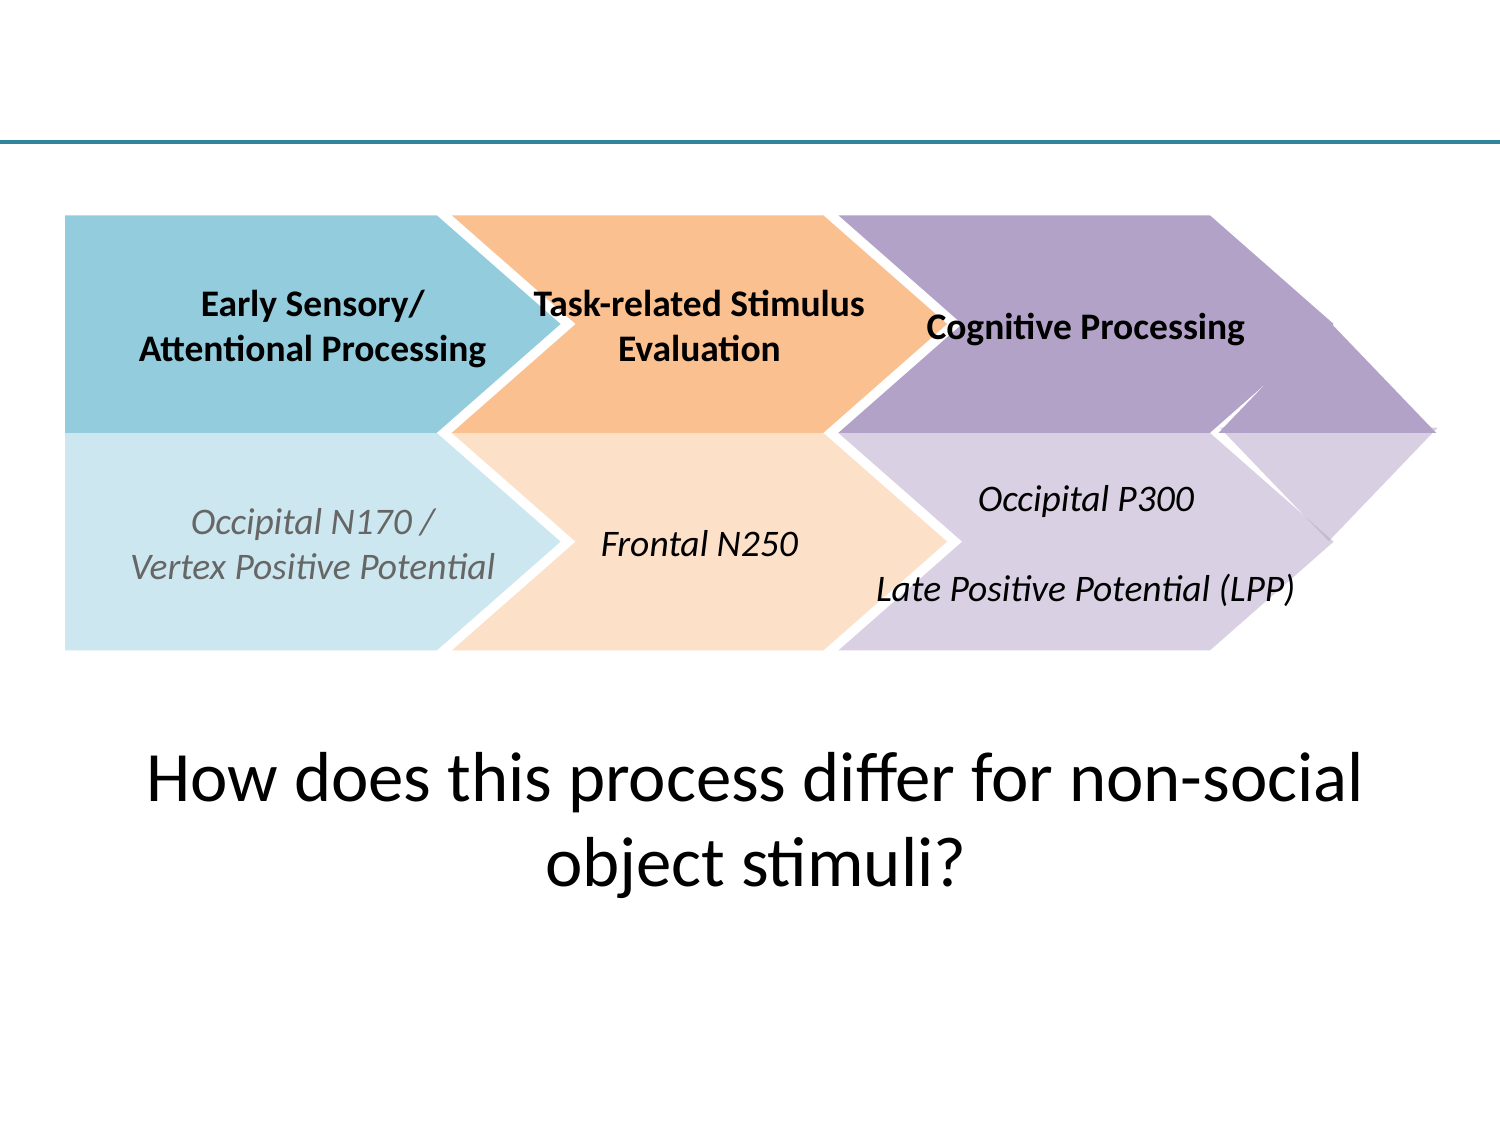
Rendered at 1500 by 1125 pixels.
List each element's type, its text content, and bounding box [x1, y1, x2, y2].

text_box Cognitive Processing [838, 215, 1334, 432]
text_box Occipital P300 Late Positive Potential (LPP) [838, 432, 1334, 651]
text_box Frontal N250 [451, 432, 948, 651]
text_box Occipital N170 / Vertex Positive Potential [65, 432, 561, 651]
text_box [1218, 319, 1438, 539]
text_box Early Sensory/ Attentional Processing [65, 215, 561, 433]
text_box Task-related Stimulus Evaluation [451, 215, 937, 433]
title How does this process differ for non-social object stimuli? [118, 722, 1394, 947]
